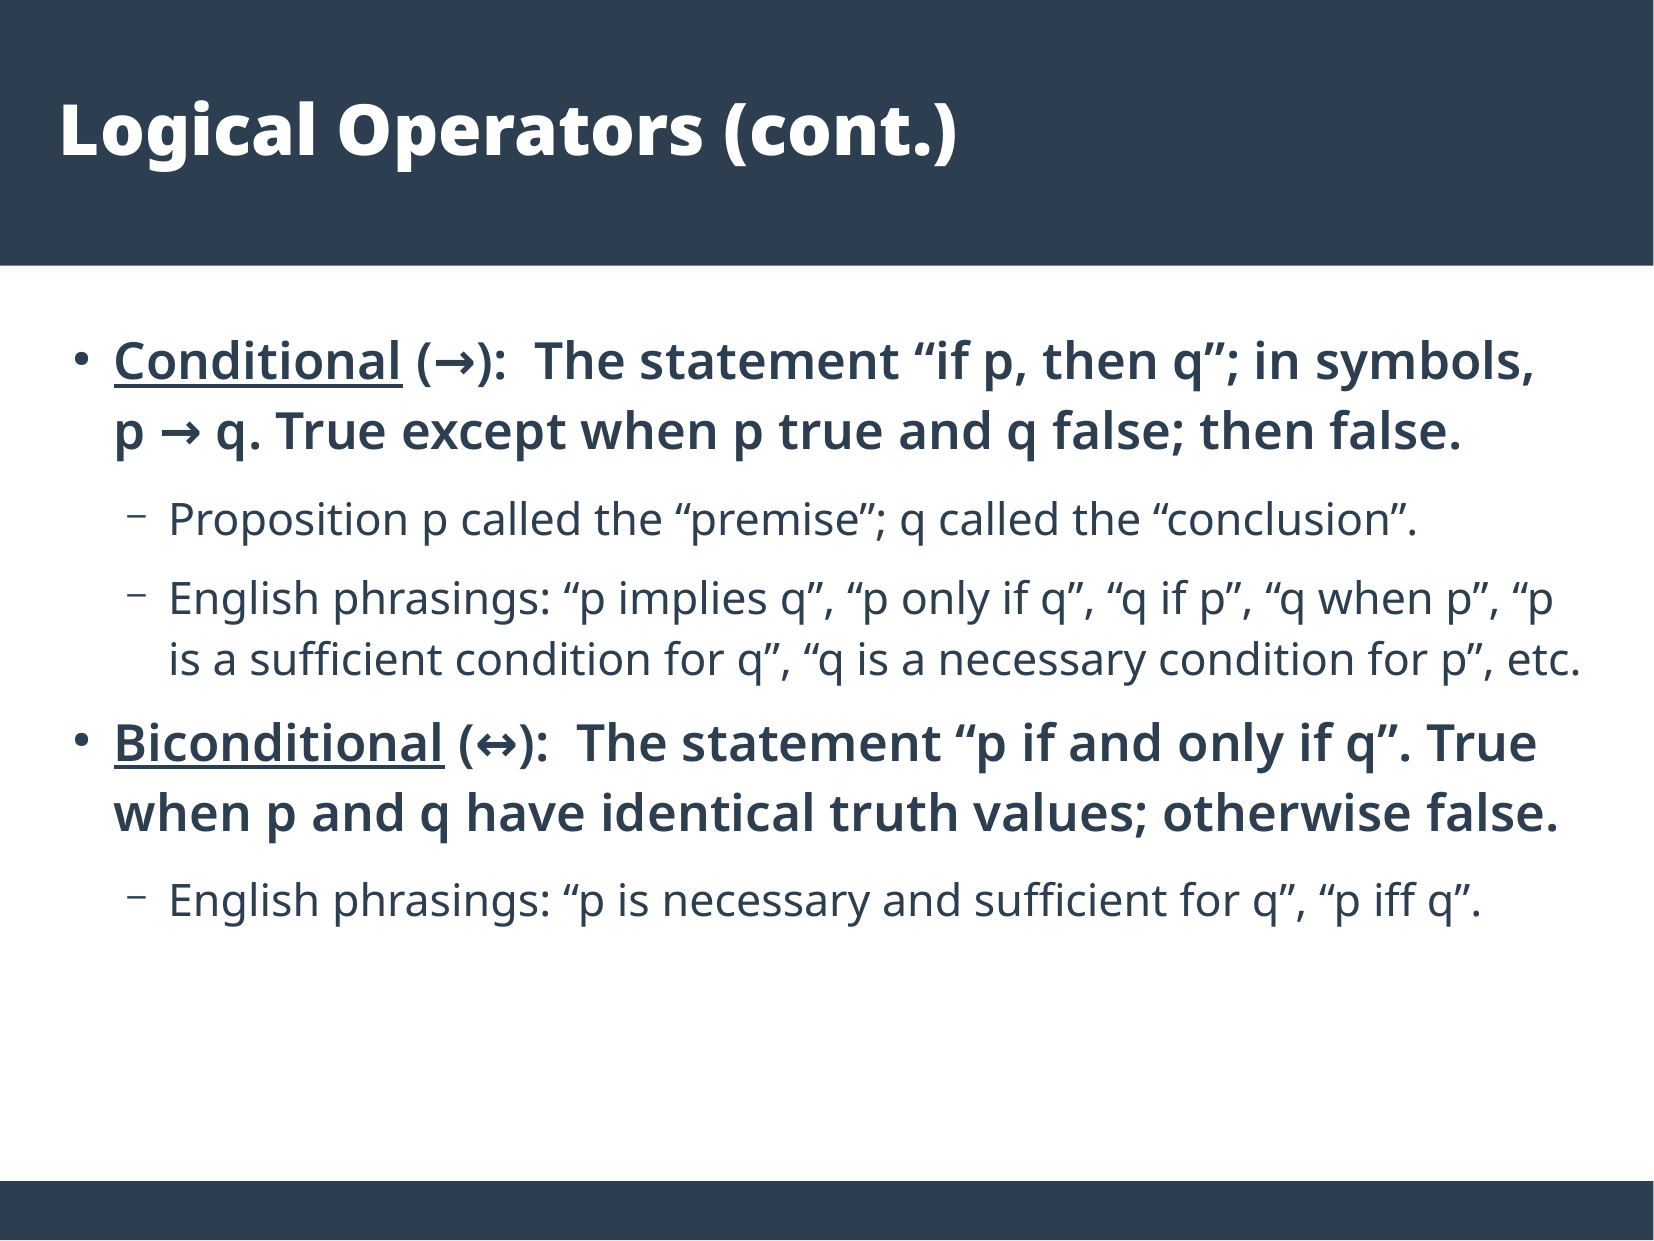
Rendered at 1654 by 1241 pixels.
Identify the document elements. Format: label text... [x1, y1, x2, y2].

list Conditional (→): The statement “if p, then q”; in symbols, p → q. True except when p true and q false; then false. Proposition p called the “premise”; q called the “conclusion”. English phrasings: “p implies q”, “p only if q”, “q if p”, “q when p”, “p is a sufficient condition for q”, “q is a necessary condition for p”, etc. Biconditional (↔): The statement “p if and only if q”. True when p and q have identical truth values; otherwise false. English phrasings: “p is necessary and sufficient for q”, “p iff q”. [59, 324, 1595, 976]
title Logical Operators (cont.) [59, 49, 1595, 207]
